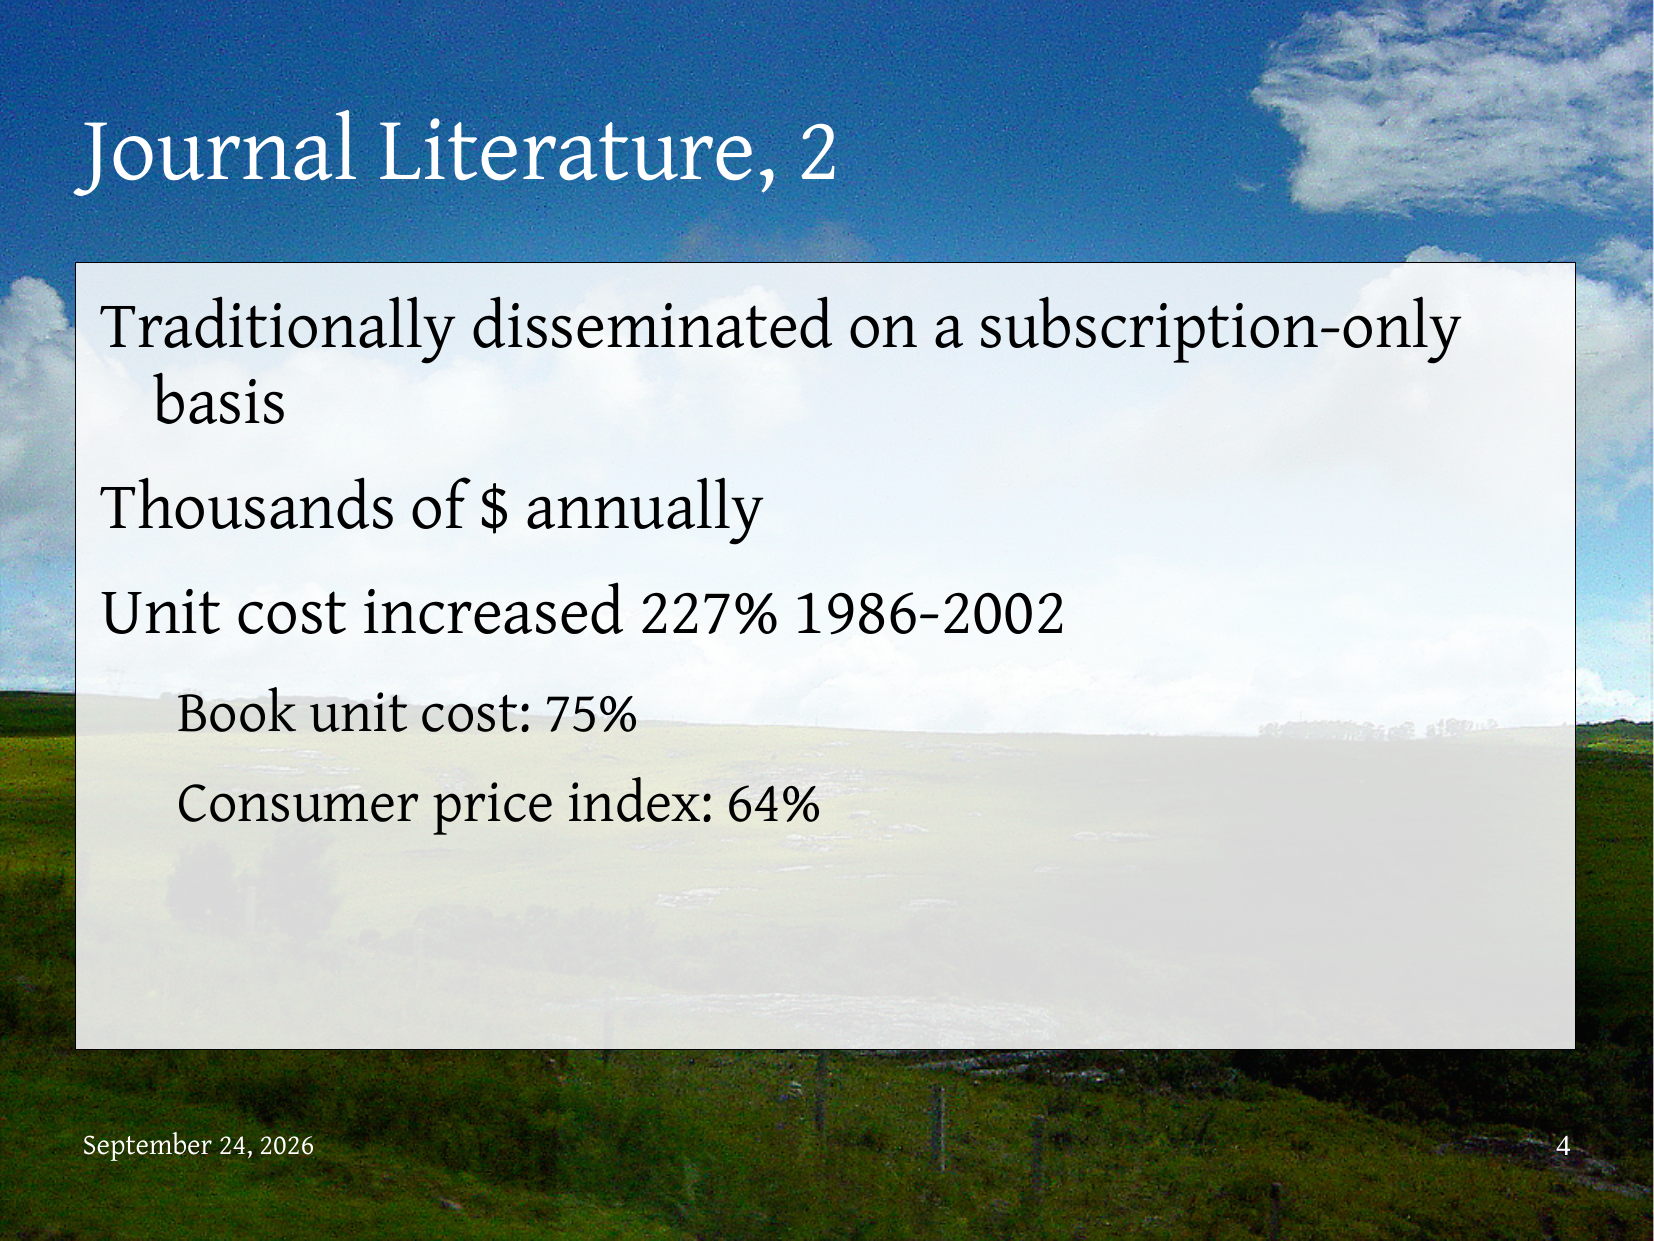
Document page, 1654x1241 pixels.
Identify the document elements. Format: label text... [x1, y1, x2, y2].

list Traditionally disseminated on a subscription-only basis Thousands of $ annually Unit cost increased 227% 1986-2002 Book unit cost: 75% Consumer price index: 64% [82, 290, 1571, 1094]
picture [0, 0, 1654, 1241]
title Journal Literature, 2 [82, 56, 1571, 250]
